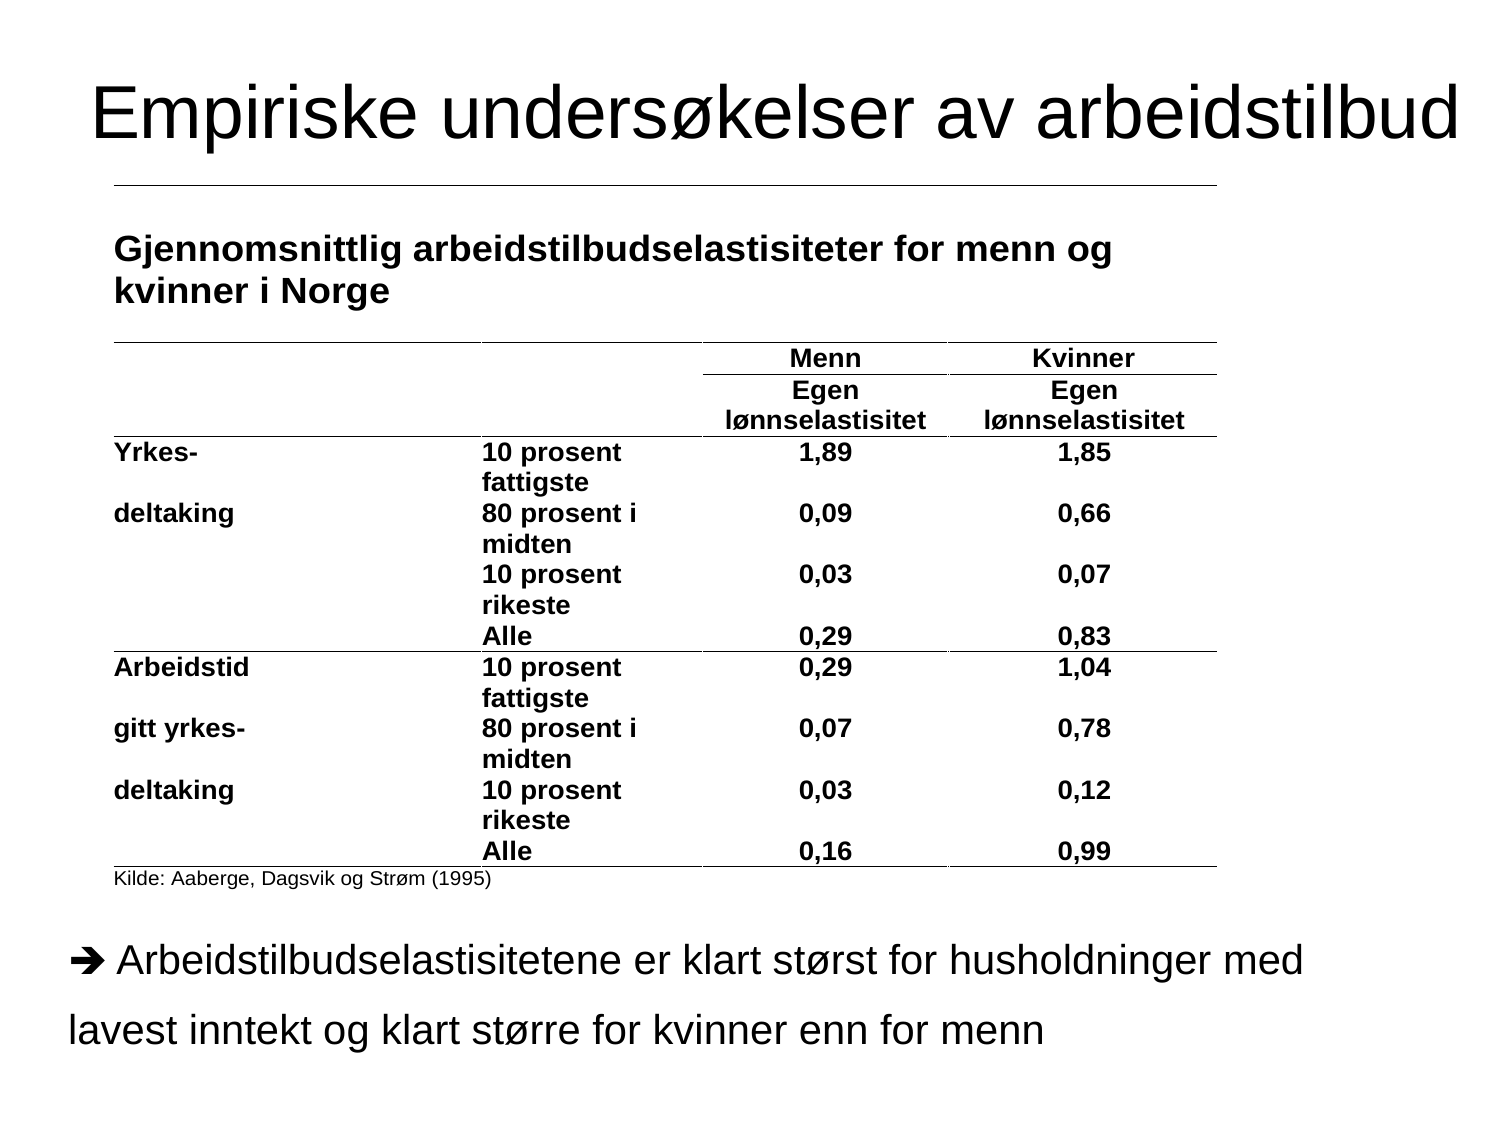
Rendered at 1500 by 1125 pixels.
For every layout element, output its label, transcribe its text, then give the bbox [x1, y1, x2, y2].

chart [112, 184, 1282, 903]
title Empiriske undersøkelser av arbeidstilbud [75, 45, 1500, 173]
text_box  Arbeidstilbudselastisitetene er klart størst for husholdninger med lavest inntekt og klart større for kvinner enn for menn [53, 904, 1412, 1061]
